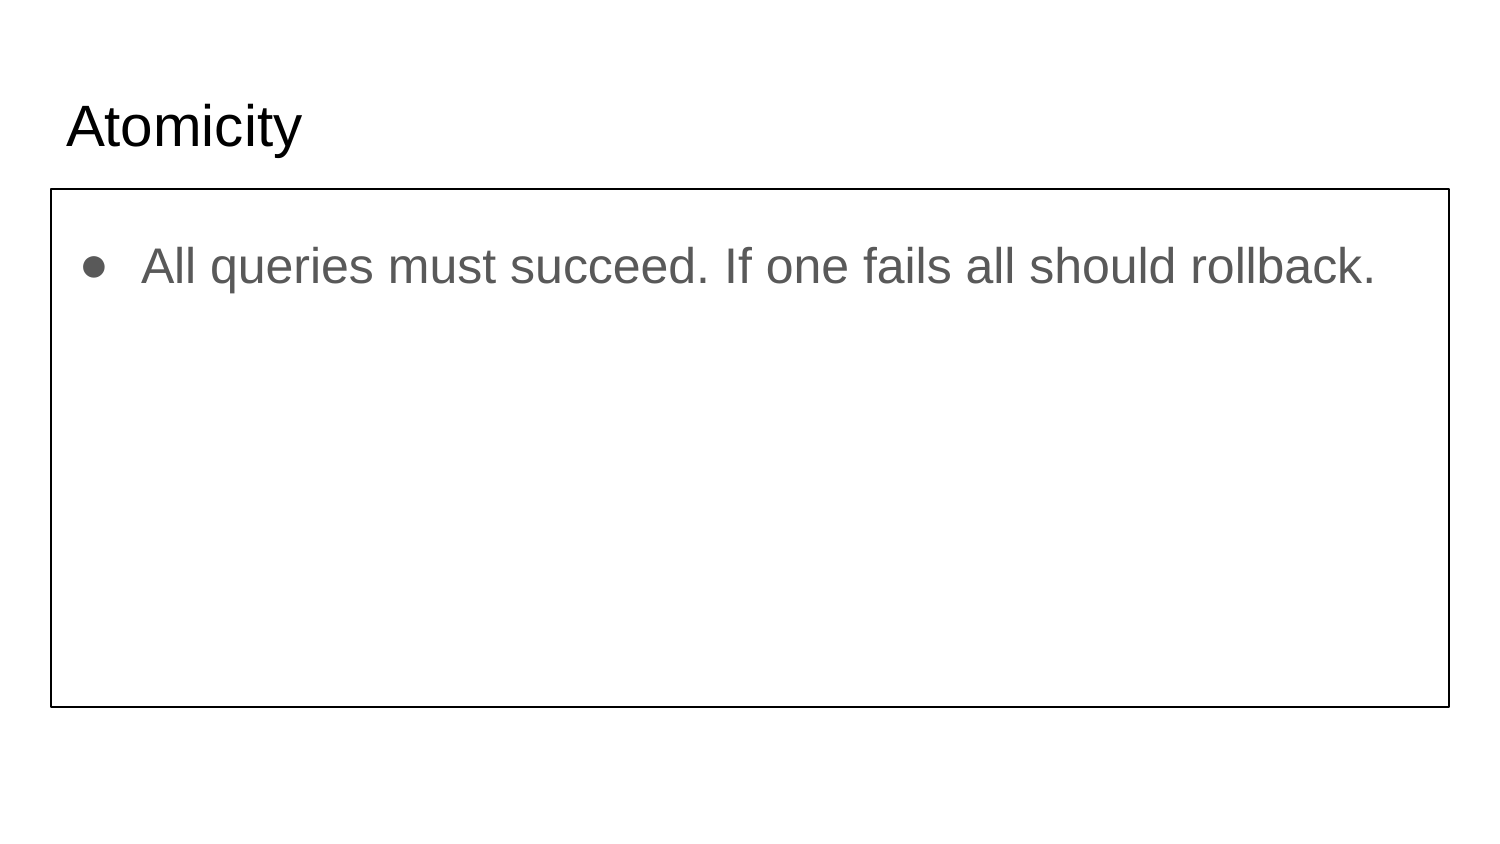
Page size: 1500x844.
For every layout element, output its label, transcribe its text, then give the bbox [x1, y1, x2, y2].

title Atomicity [51, 72, 1449, 167]
list All queries must succeed. If one fails all should rollback. [51, 189, 1449, 708]
